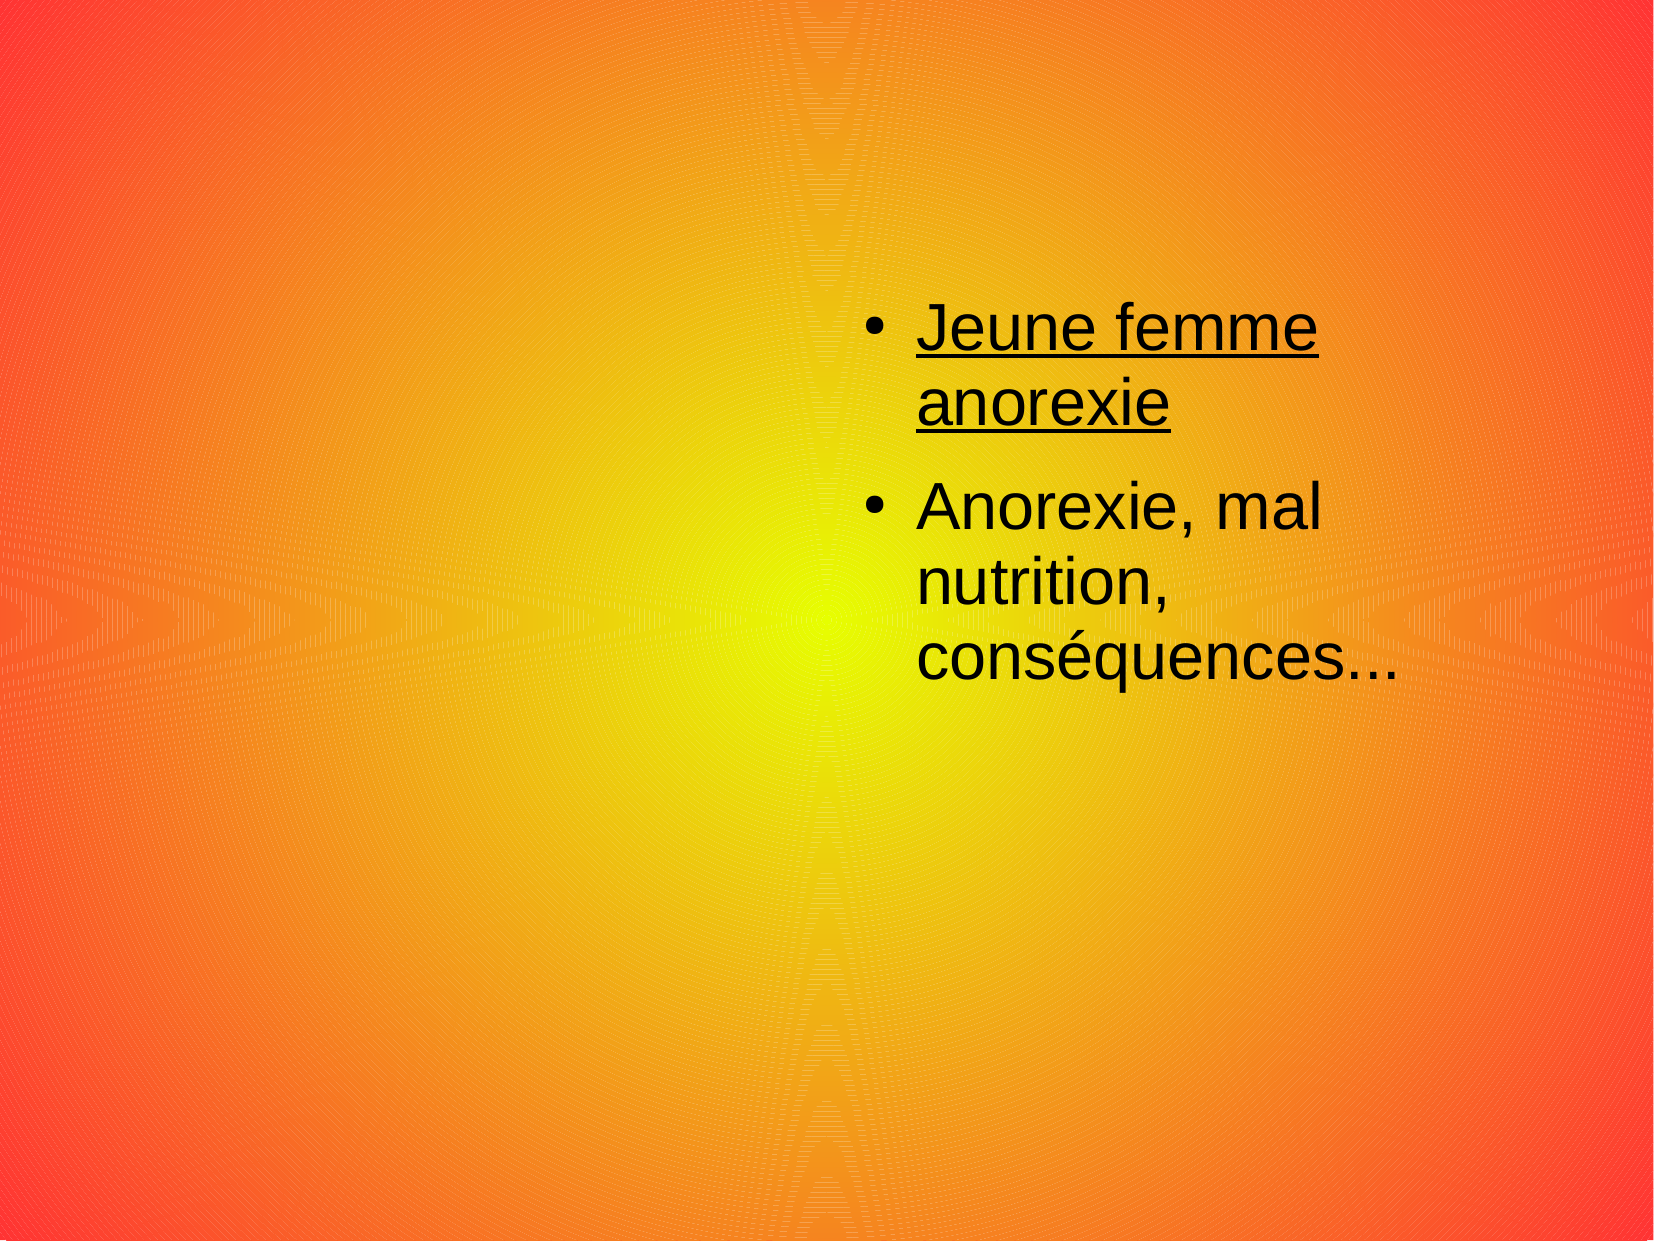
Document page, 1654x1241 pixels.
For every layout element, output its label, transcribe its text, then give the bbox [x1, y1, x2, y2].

list Jeune femme anorexie Anorexie, mal nutrition, conséquences... [845, 290, 1572, 1109]
picture [125, 88, 778, 1093]
